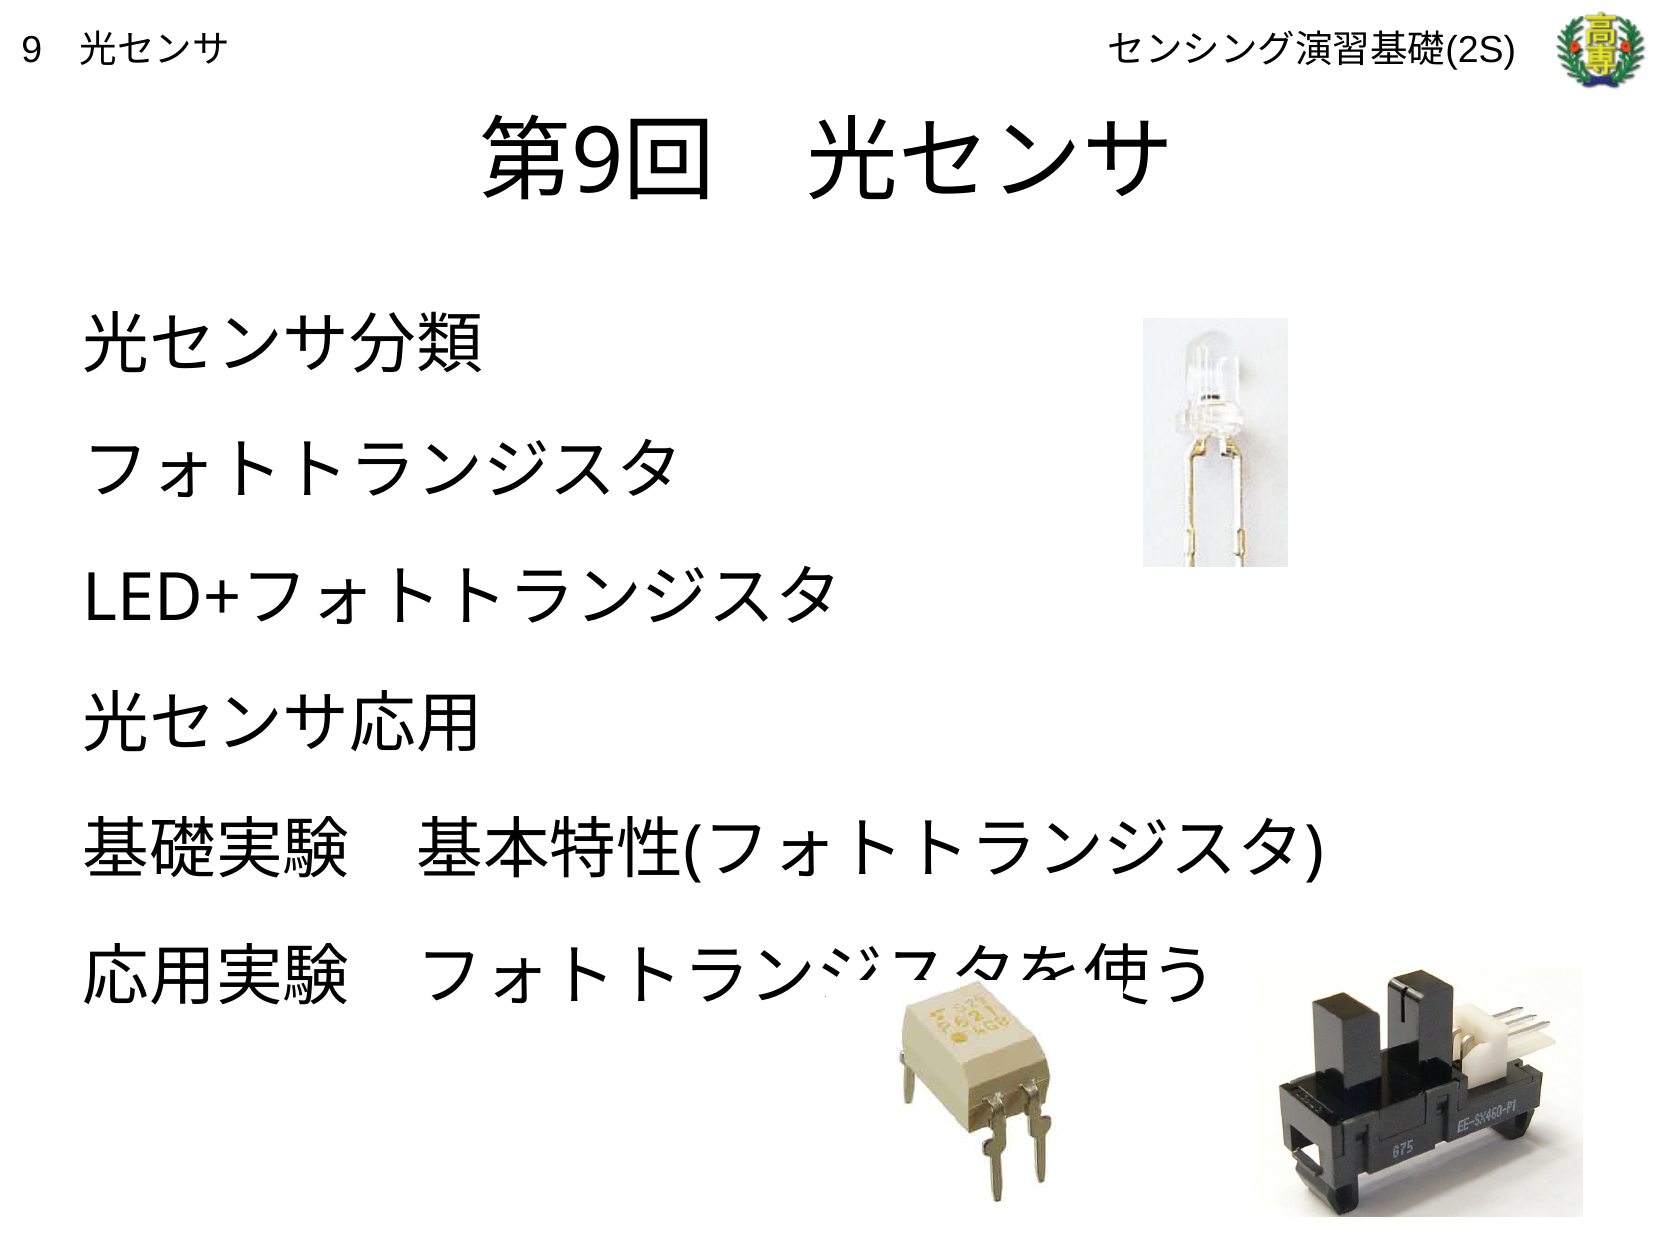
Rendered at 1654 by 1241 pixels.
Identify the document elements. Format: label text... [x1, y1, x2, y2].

text_box 9 光センサ [6, 11, 923, 75]
picture [1251, 968, 1583, 1217]
chart [766, 583, 885, 643]
picture [1143, 318, 1288, 567]
text_box センシング演習基礎(2S) [1077, 11, 1531, 75]
title 第9回 光センサ [82, 49, 1571, 257]
picture [1553, 2, 1650, 99]
list 光センサ分類 フォトトランジスタ LED+フォトトランジスタ 光センサ応用 基礎実験 基本特性(フォトトランジスタ) 応用実験 フォトトランジスタを使う [82, 290, 1595, 970]
picture [826, 980, 1123, 1202]
